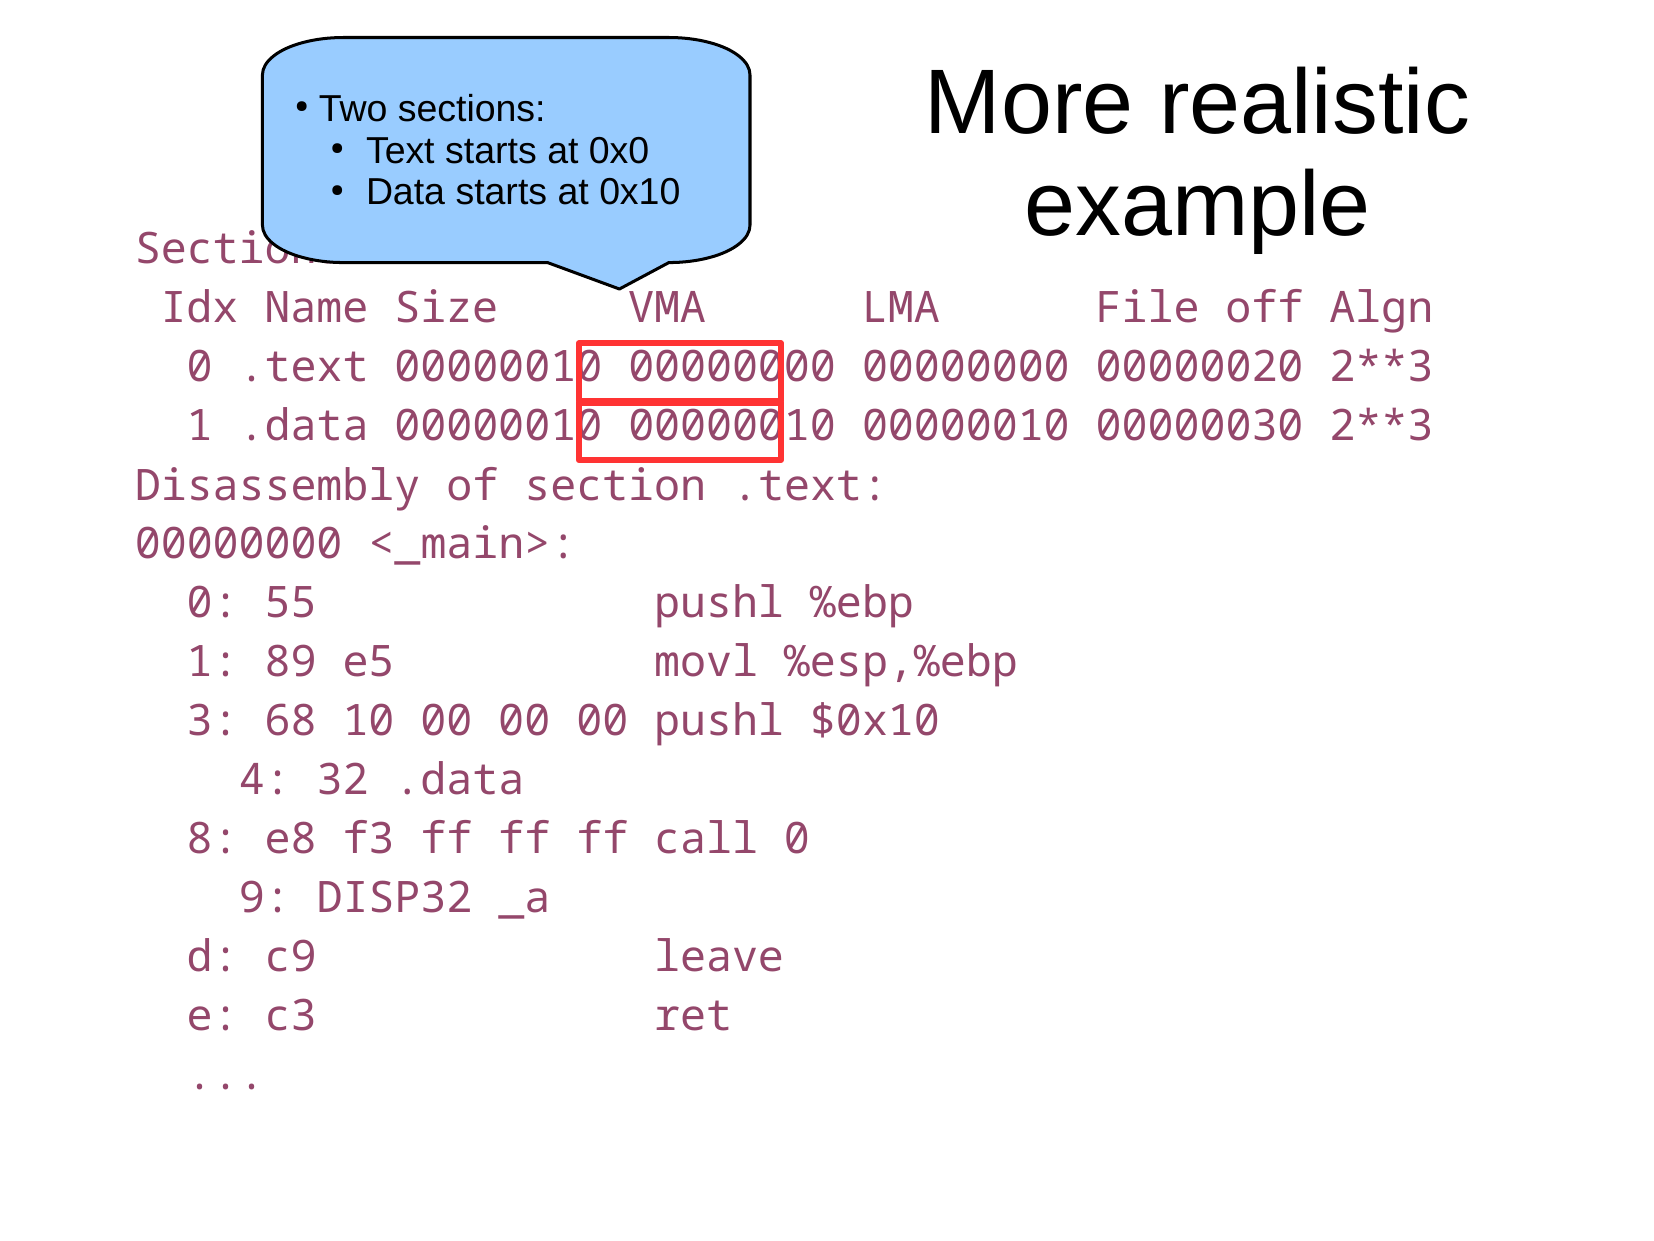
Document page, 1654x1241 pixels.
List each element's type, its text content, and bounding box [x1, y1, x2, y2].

list Sections: Idx Name Size VMA LMA File off Algn 0 .text 00000010 00000000 00000000 00000020 2**3 1 .data 00000010 00000010 00000010 00000030 2**3 Disassembly of section .text: 00000000 <_main>: 0: 55 pushl %ebp 1: 89 e5 movl %esp,%ebp 3: 68 10 00 00 00 pushl $0x10 4: 32 .data 8: e8 f3 ff ff ff call 0 9: DISP32 _a d: c9 leave e: c3 ret ... [82, 150, 1571, 1126]
text_box Two sections: Text starts at 0x0 Data starts at 0x10 [262, 37, 751, 290]
title More realistic example [825, 49, 1571, 150]
